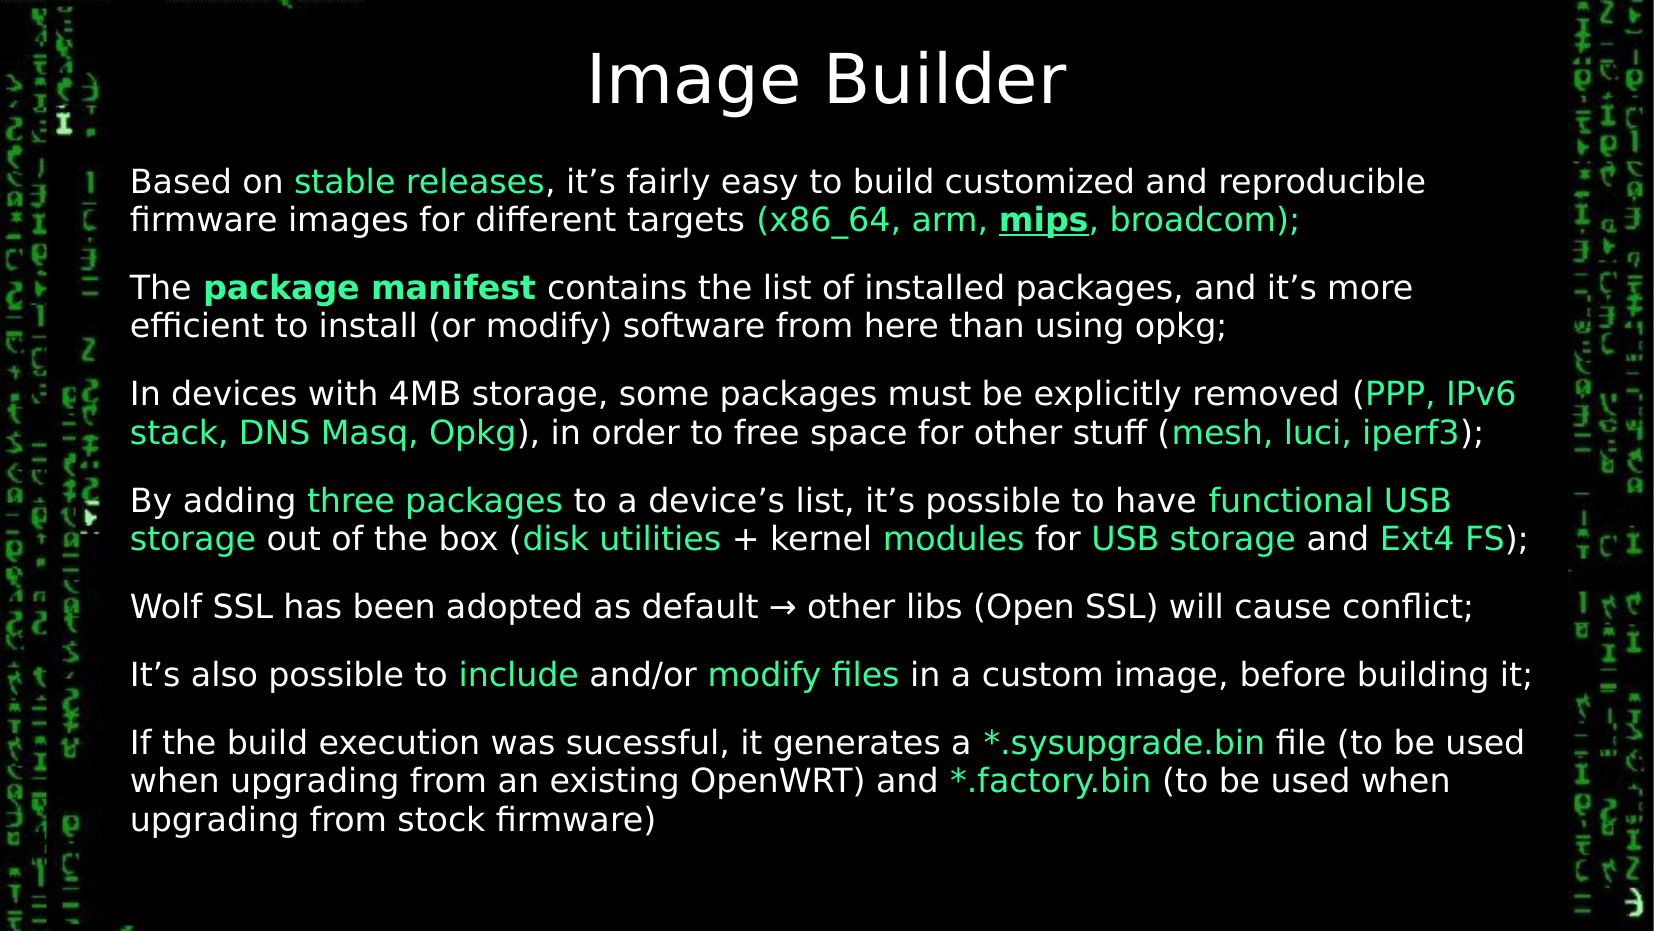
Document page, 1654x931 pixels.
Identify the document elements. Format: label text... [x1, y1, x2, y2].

picture [0, 0, 1654, 931]
list Based on stable releases, it’s fairly easy to build customized and reproducible firmware images for different targets (x86_64, arm, mips, broadcom); The package manifest contains the list of installed packages, and it’s more efficient to install (or modify) software from here than using opkg; In devices with 4MB storage, some packages must be explicitly removed (PPP, IPv6 stack, DNS Masq, Opkg), in order to free space for other stuff (mesh, luci, iperf3); By adding three packages to a device’s list, it’s possible to have functional USB storage out of the box (disk utilities + kernel modules for USB storage and Ext4 FS); Wolf SSL has been adopted as default → other libs (Open SSL) will cause conflict; It’s also possible to include and/or modify files in a custom image, before building it; If the build execution was sucessful, it generates a *.sysupgrade.bin file (to be used when upgrading from an existing OpenWRT) and *.factory.bin (to be used when upgrading from stock firmware) [59, 162, 1561, 925]
title Image Builder [82, 1, 1571, 157]
